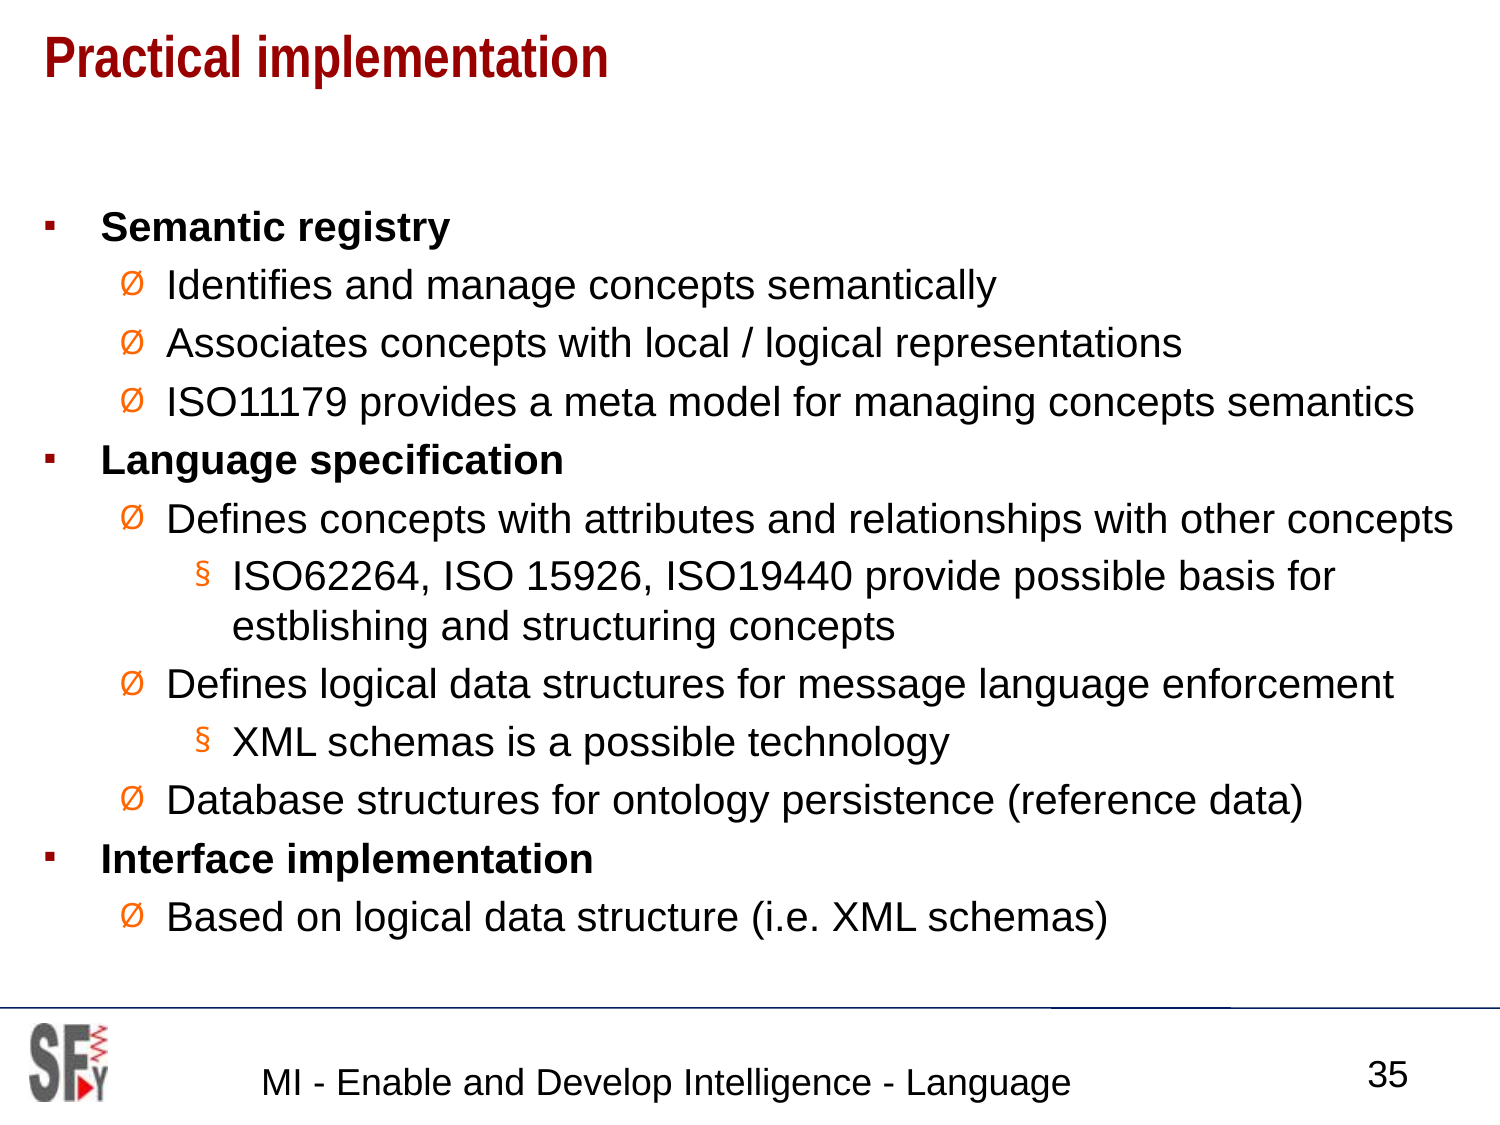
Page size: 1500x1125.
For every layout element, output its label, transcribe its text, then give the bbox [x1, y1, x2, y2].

list Semantic registry Identifies and manage concepts semantically Associates concepts with local / logical representations ISO11179 provides a meta model for managing concepts semantics Language specification Defines concepts with attributes and relationships with other concepts ISO62264, ISO 15926, ISO19440 provide possible basis for estblishing and structuring concepts Defines logical data structures for message language enforcement XML schemas is a possible technology Database structures for ontology persistence (reference data) Interface implementation Based on logical data structure (i.e. XML schemas) [29, 184, 1471, 1125]
slide_number <numéro> [1352, 1034, 1490, 1103]
title Practical implementation [29, 12, 1471, 184]
footer MI - Enable and Develop Intelligence - Language [246, 1042, 1266, 1103]
